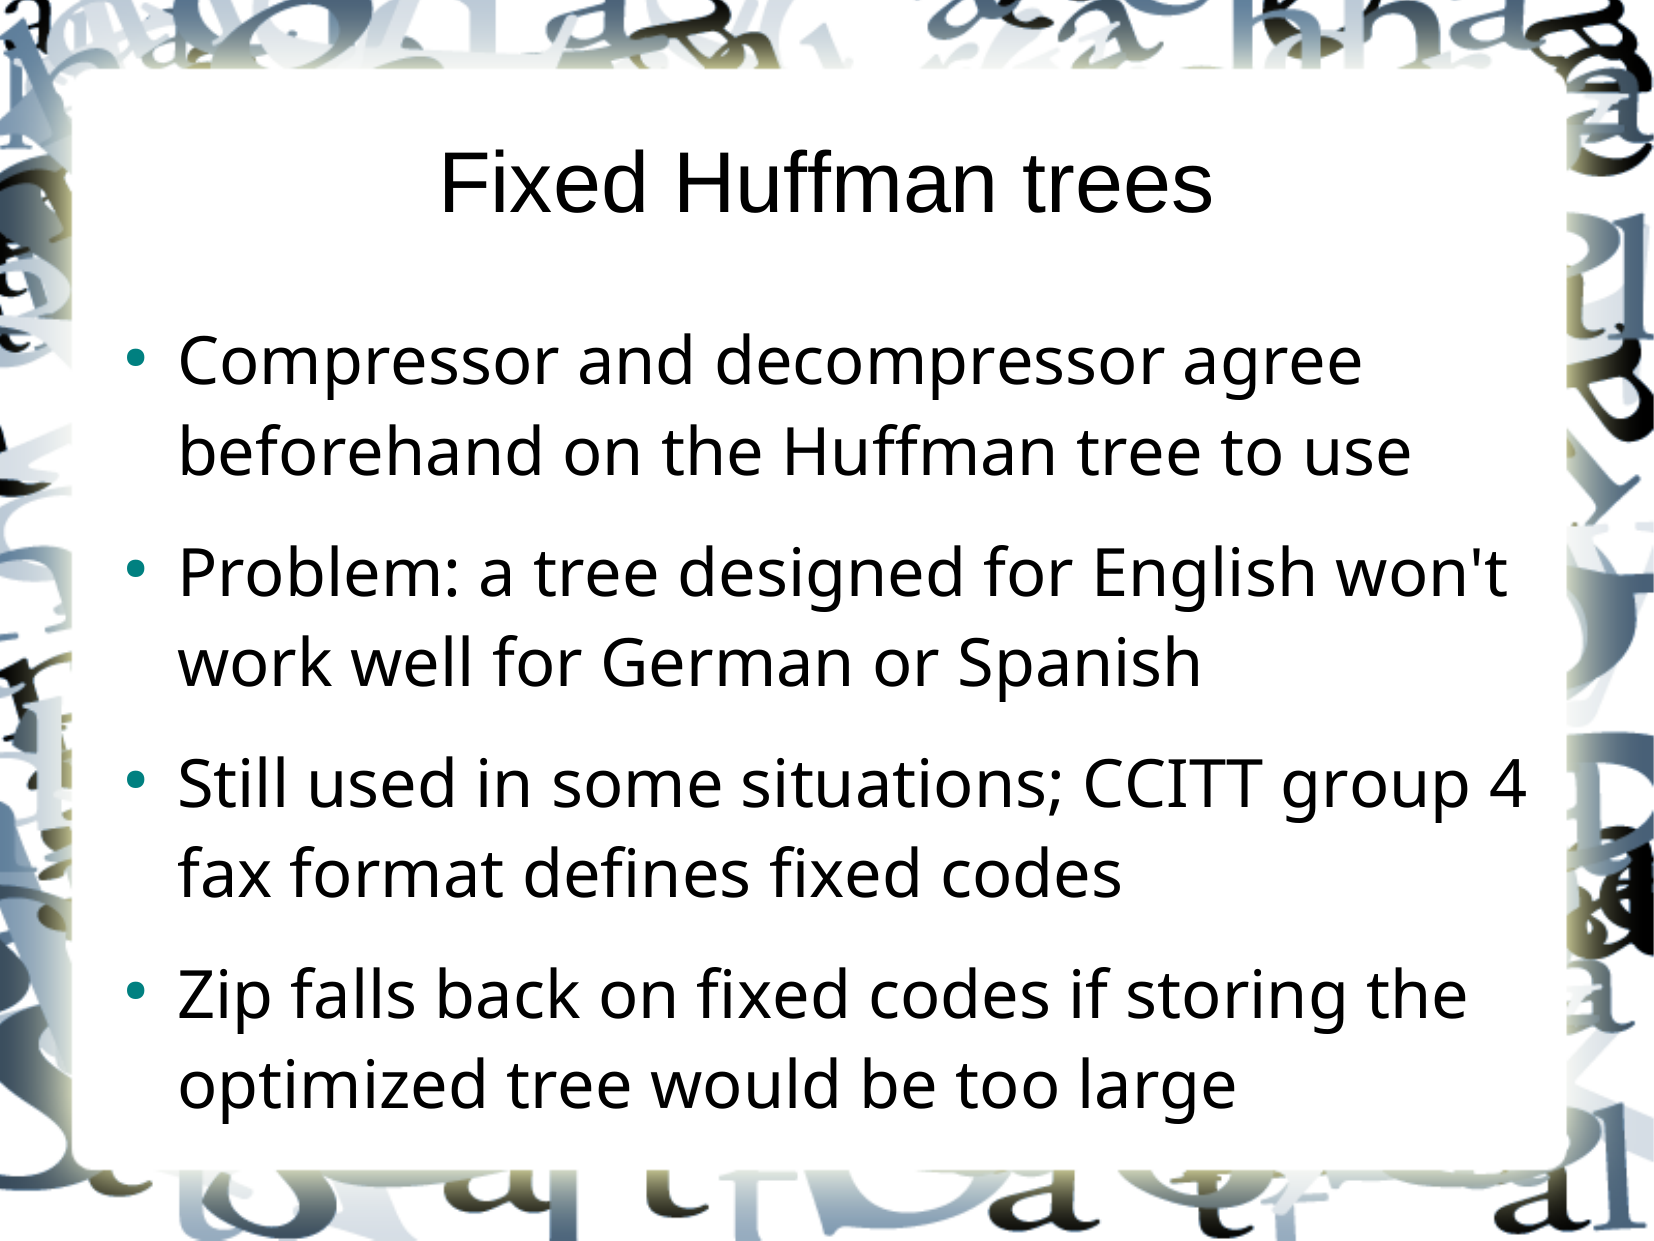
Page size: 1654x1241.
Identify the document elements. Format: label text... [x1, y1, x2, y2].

title Fixed Huffman trees [82, 78, 1571, 287]
list Compressor and decompressor agree beforehand on the Huffman tree to use Problem: a tree designed for English won't work well for German or Spanish Still used in some situations; CCITT group 4 fax format defines fixed codes Zip falls back on fixed codes if storing the optimized tree would be too large [106, 313, 1530, 1031]
picture [0, 0, 1654, 1241]
